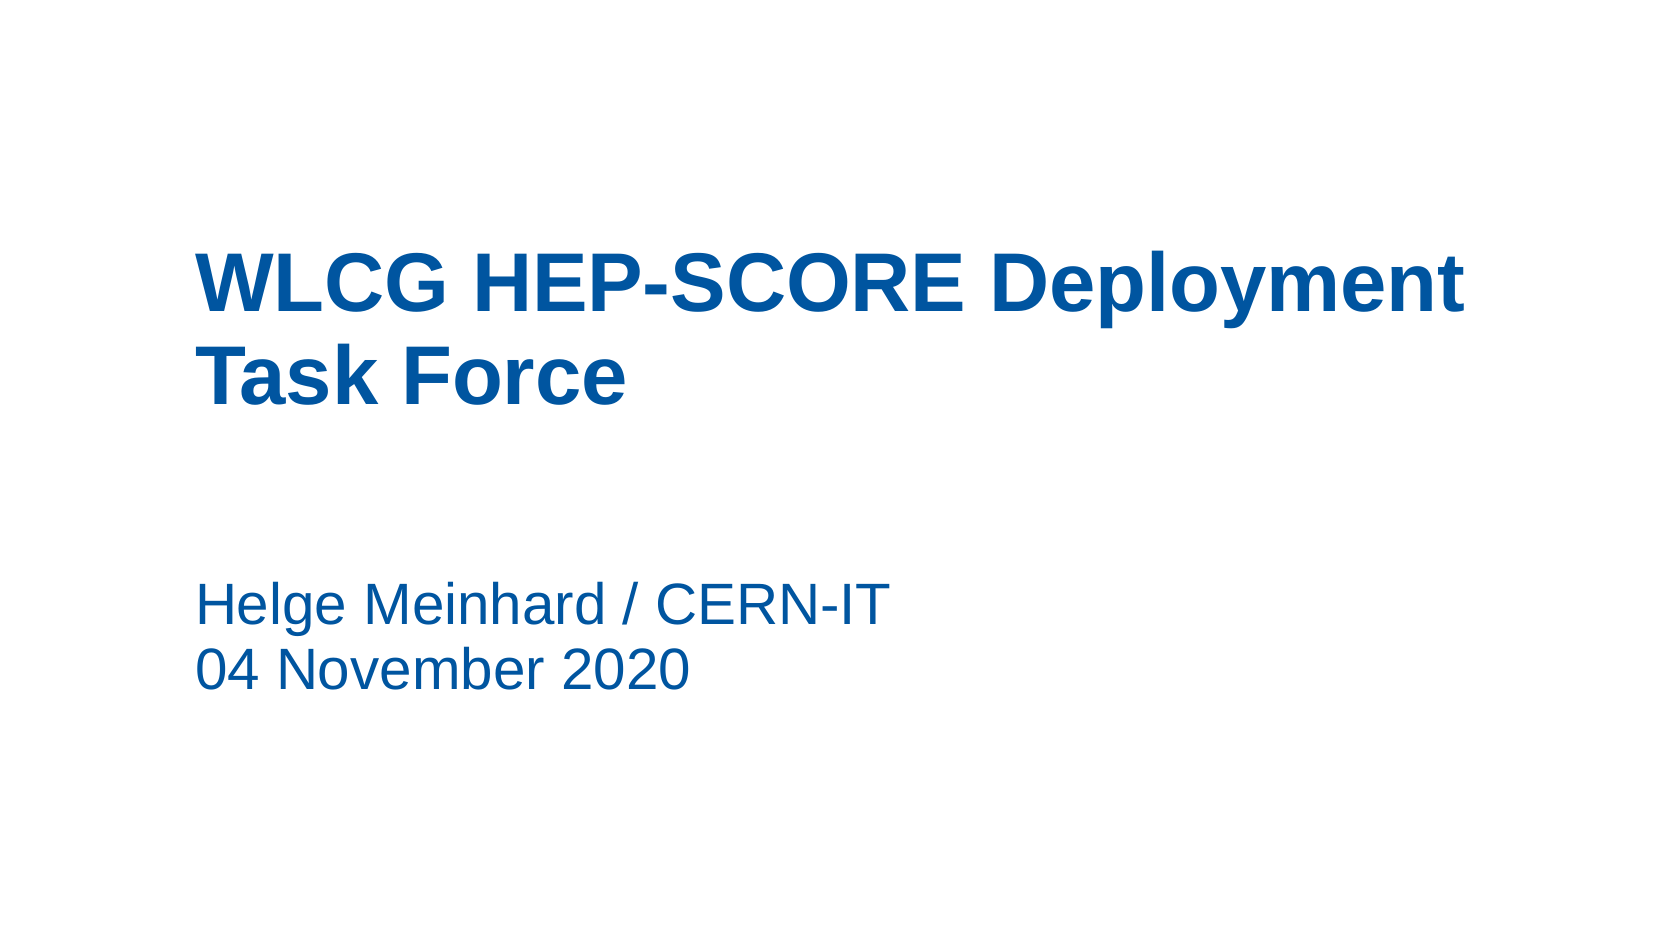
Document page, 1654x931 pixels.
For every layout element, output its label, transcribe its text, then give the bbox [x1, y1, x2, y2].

subtitle WLCG HEP-SCORE Deployment Task Force Helge Meinhard / CERN-IT 04 November 2020 [195, 157, 1571, 782]
